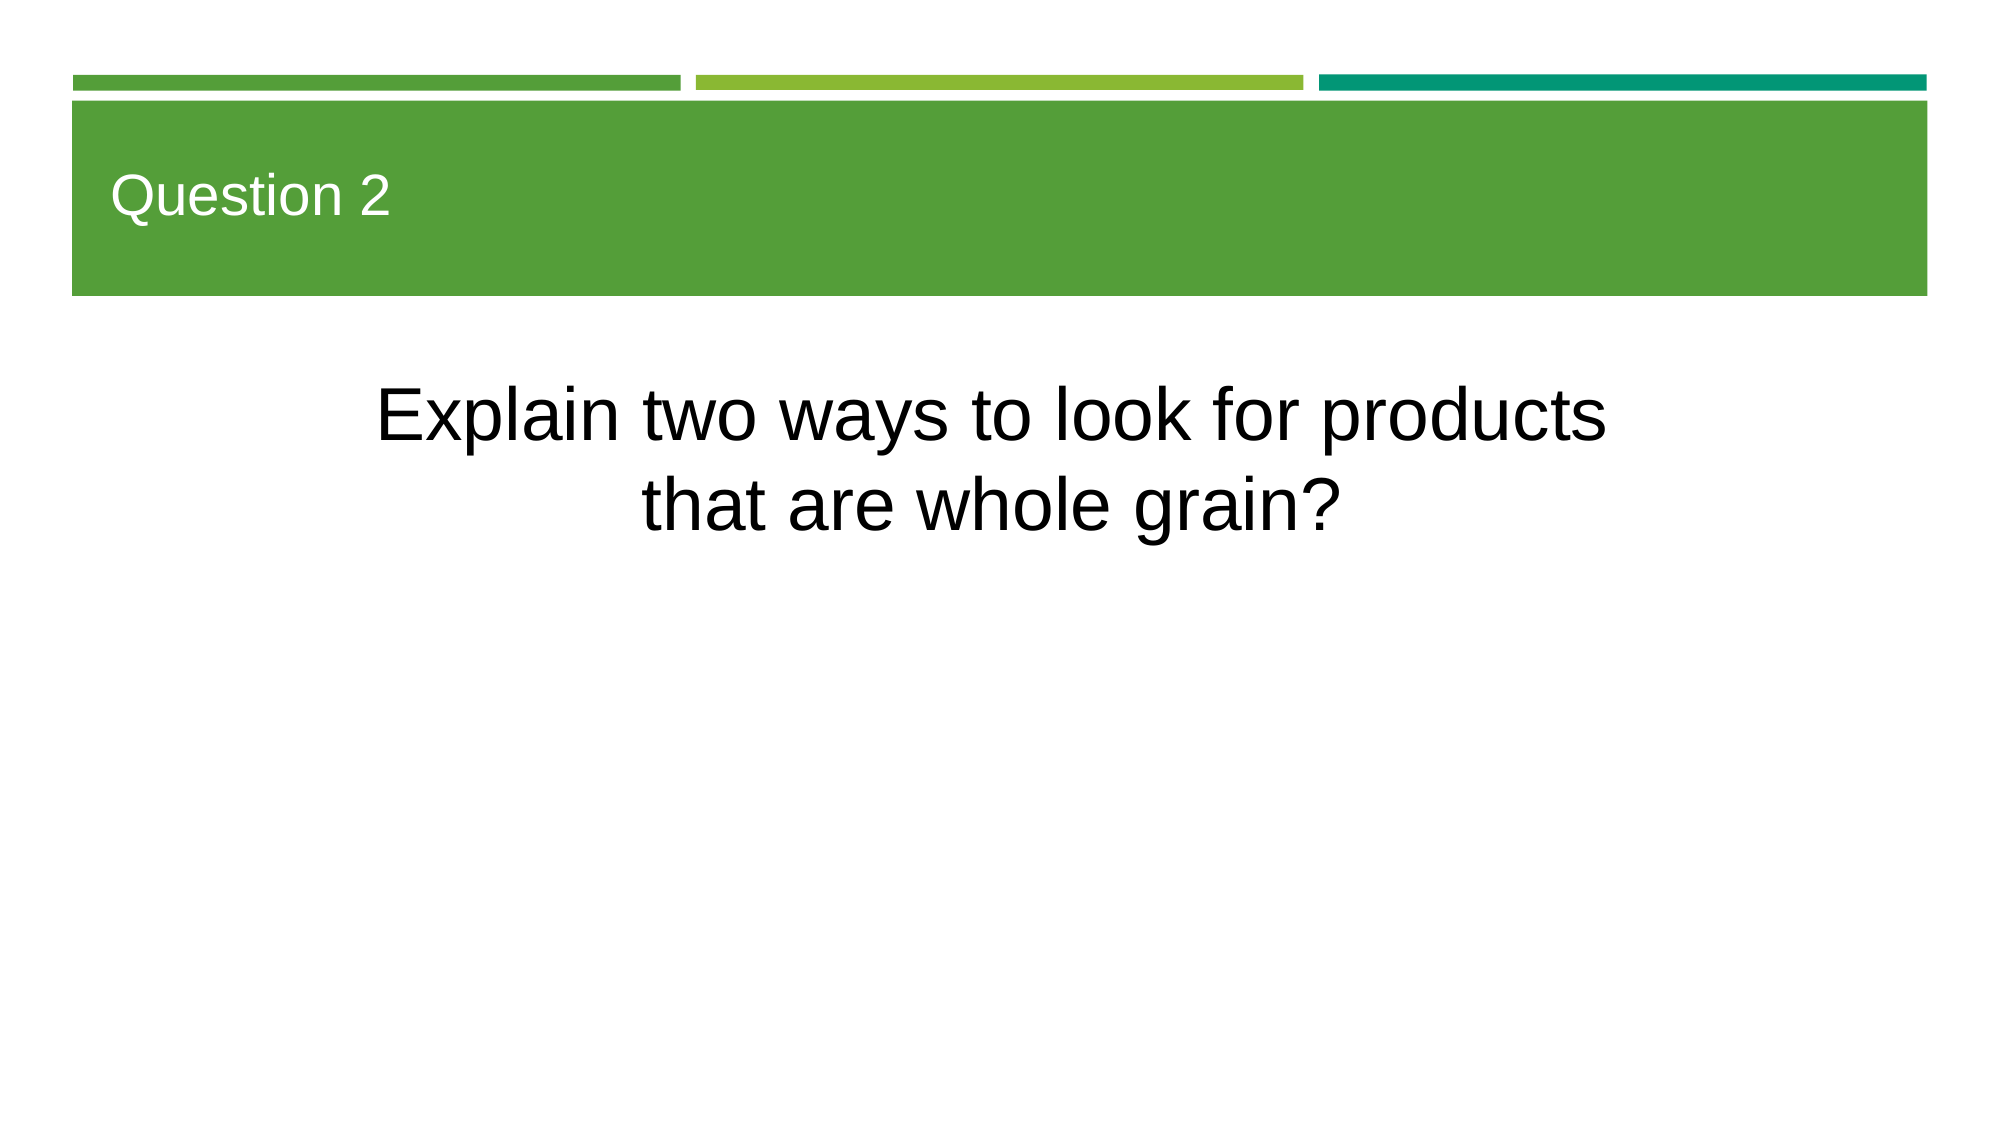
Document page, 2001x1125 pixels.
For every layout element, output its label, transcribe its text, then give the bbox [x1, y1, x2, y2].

list Explain two ways to look for products that are whole grain? [343, 357, 1641, 962]
title Question 2 [95, 149, 1905, 282]
